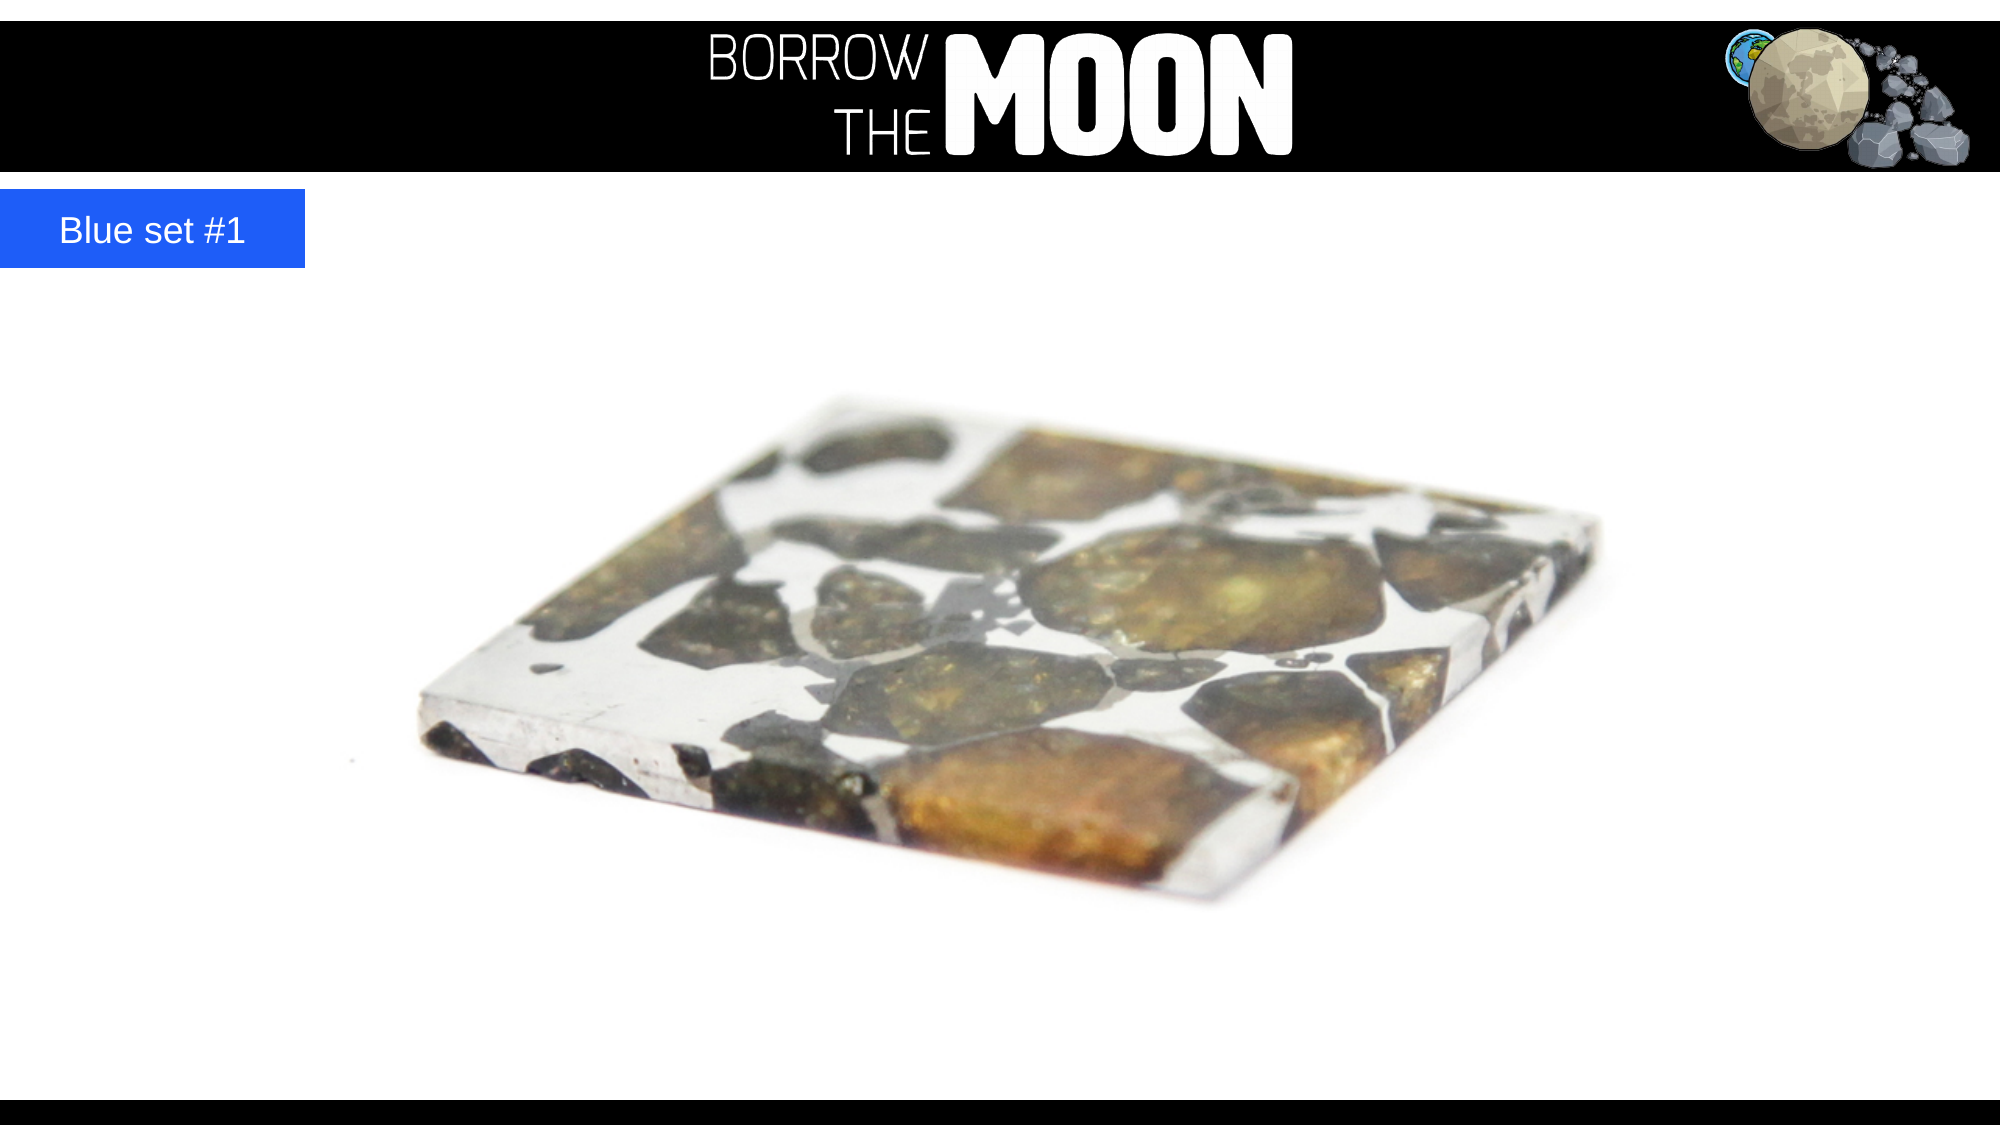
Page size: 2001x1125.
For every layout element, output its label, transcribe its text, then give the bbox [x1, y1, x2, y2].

text_box Blue set #1 [0, 189, 305, 268]
picture [339, 189, 1661, 1070]
